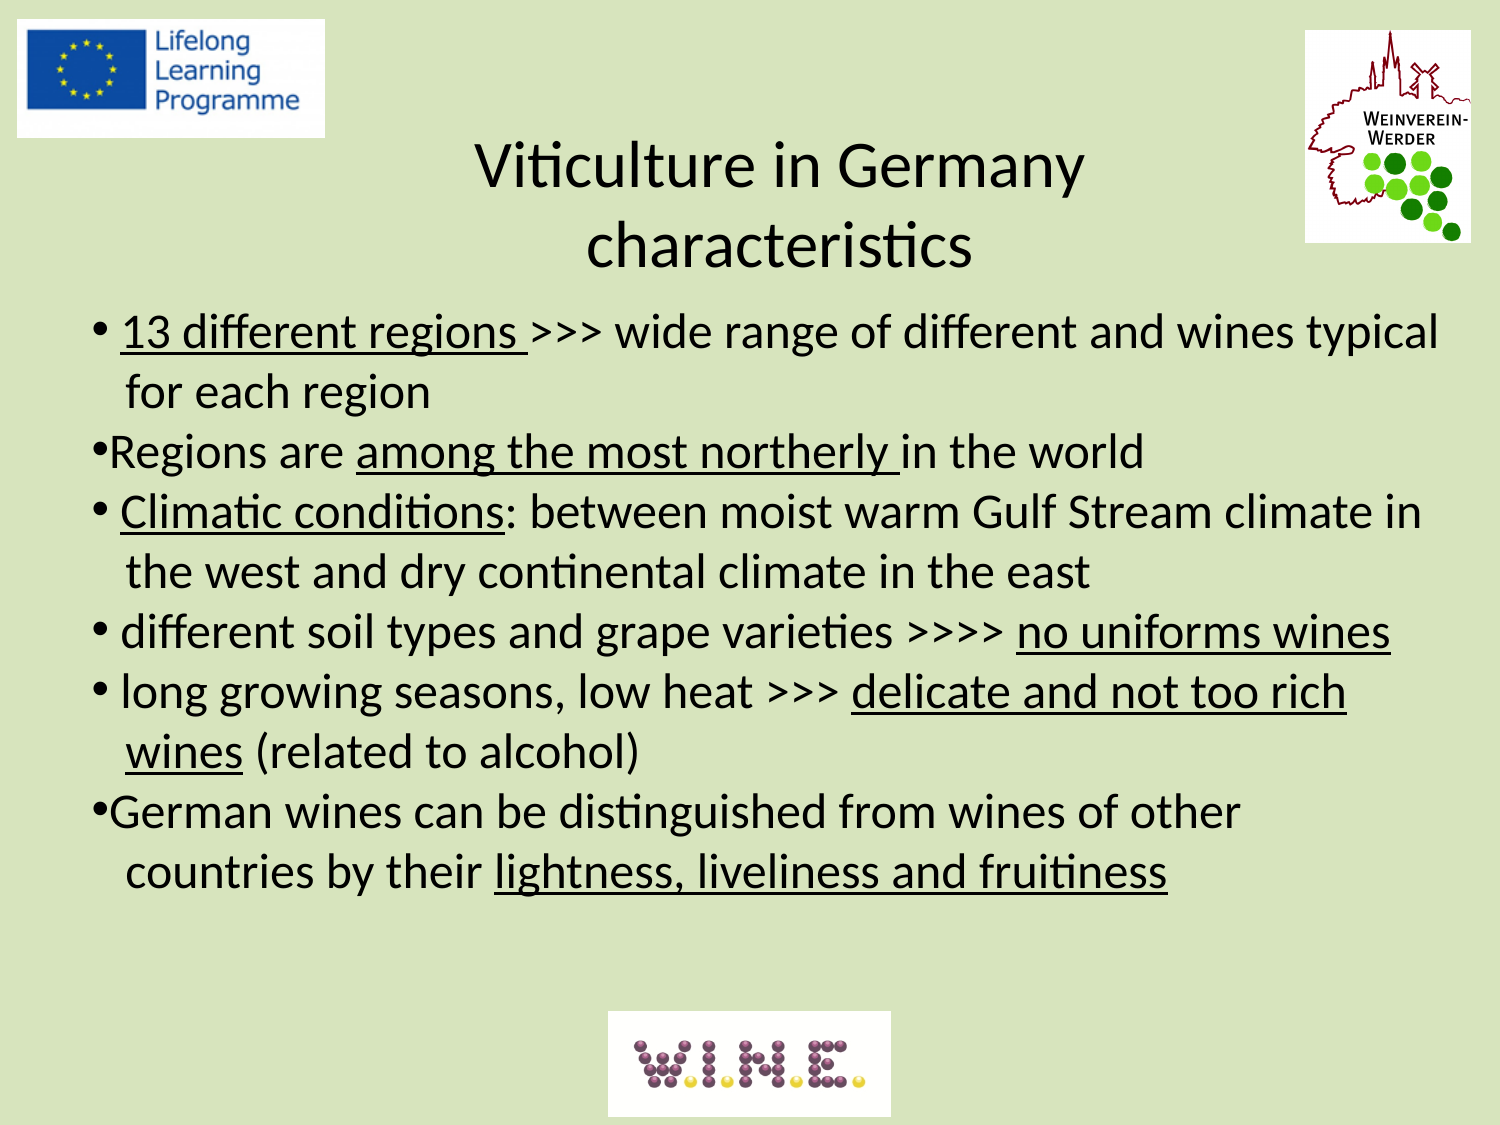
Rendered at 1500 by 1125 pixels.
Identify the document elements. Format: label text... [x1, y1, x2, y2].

text_box 13 different regions >>> wide range of different and wines typical for each region Regions are among the most northerly in the world Climatic conditions: between moist warm Gulf Stream climate in the west and dry continental climate in the east different soil types and grape varieties >>>> no uniforms wines long growing seasons, low heat >>> delicate and not too rich wines (related to alcohol) German wines can be distinguished from wines of other countries by their lightness, liveliness and fruitiness [77, 291, 1459, 1041]
picture [608, 1041, 891, 1117]
picture [1305, 30, 1471, 243]
picture [17, 19, 325, 138]
text_box Viticulture in Germany characteristics [135, 113, 1426, 268]
